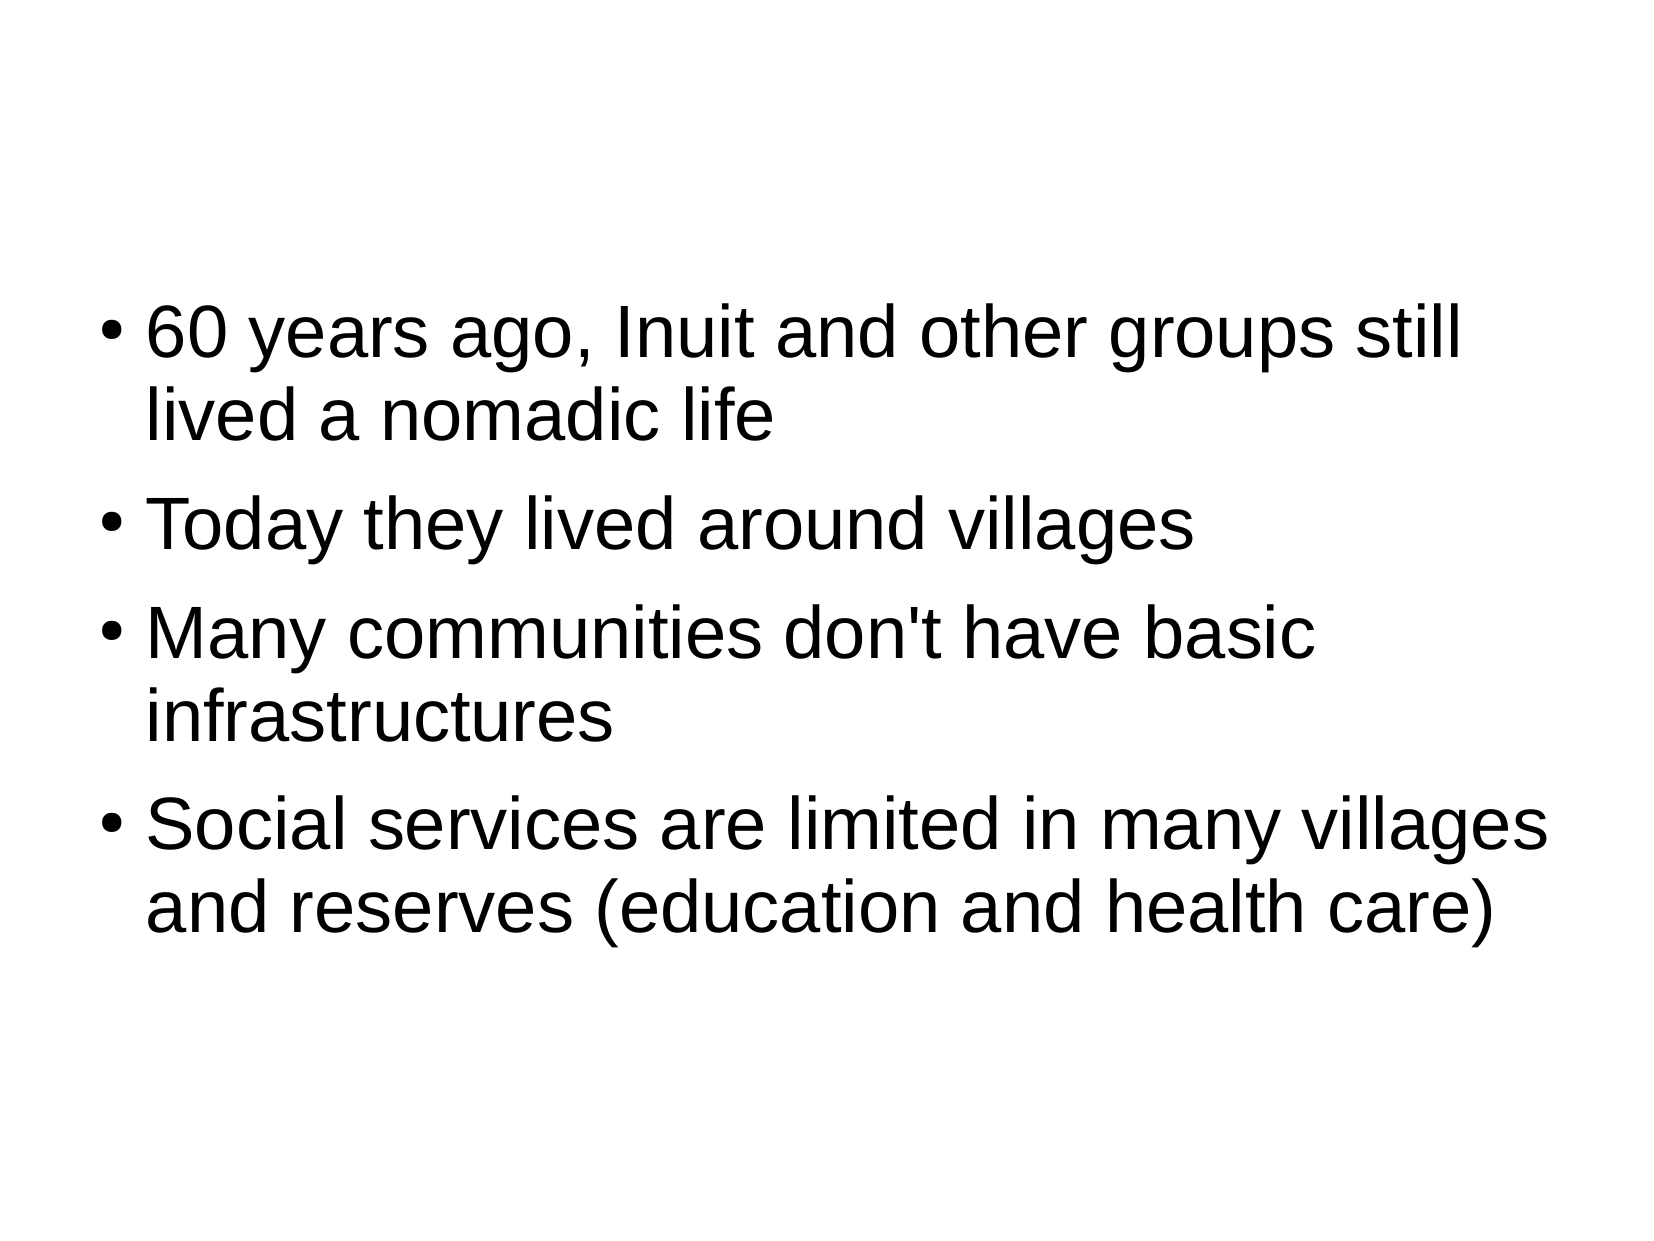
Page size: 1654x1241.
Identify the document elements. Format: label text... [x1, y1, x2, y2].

list 60 years ago, Inuit and other groups still lived a nomadic life Today they lived around villages Many communities don't have basic infrastructures Social services are limited in many villages and reserves (education and health care) [82, 290, 1571, 1010]
